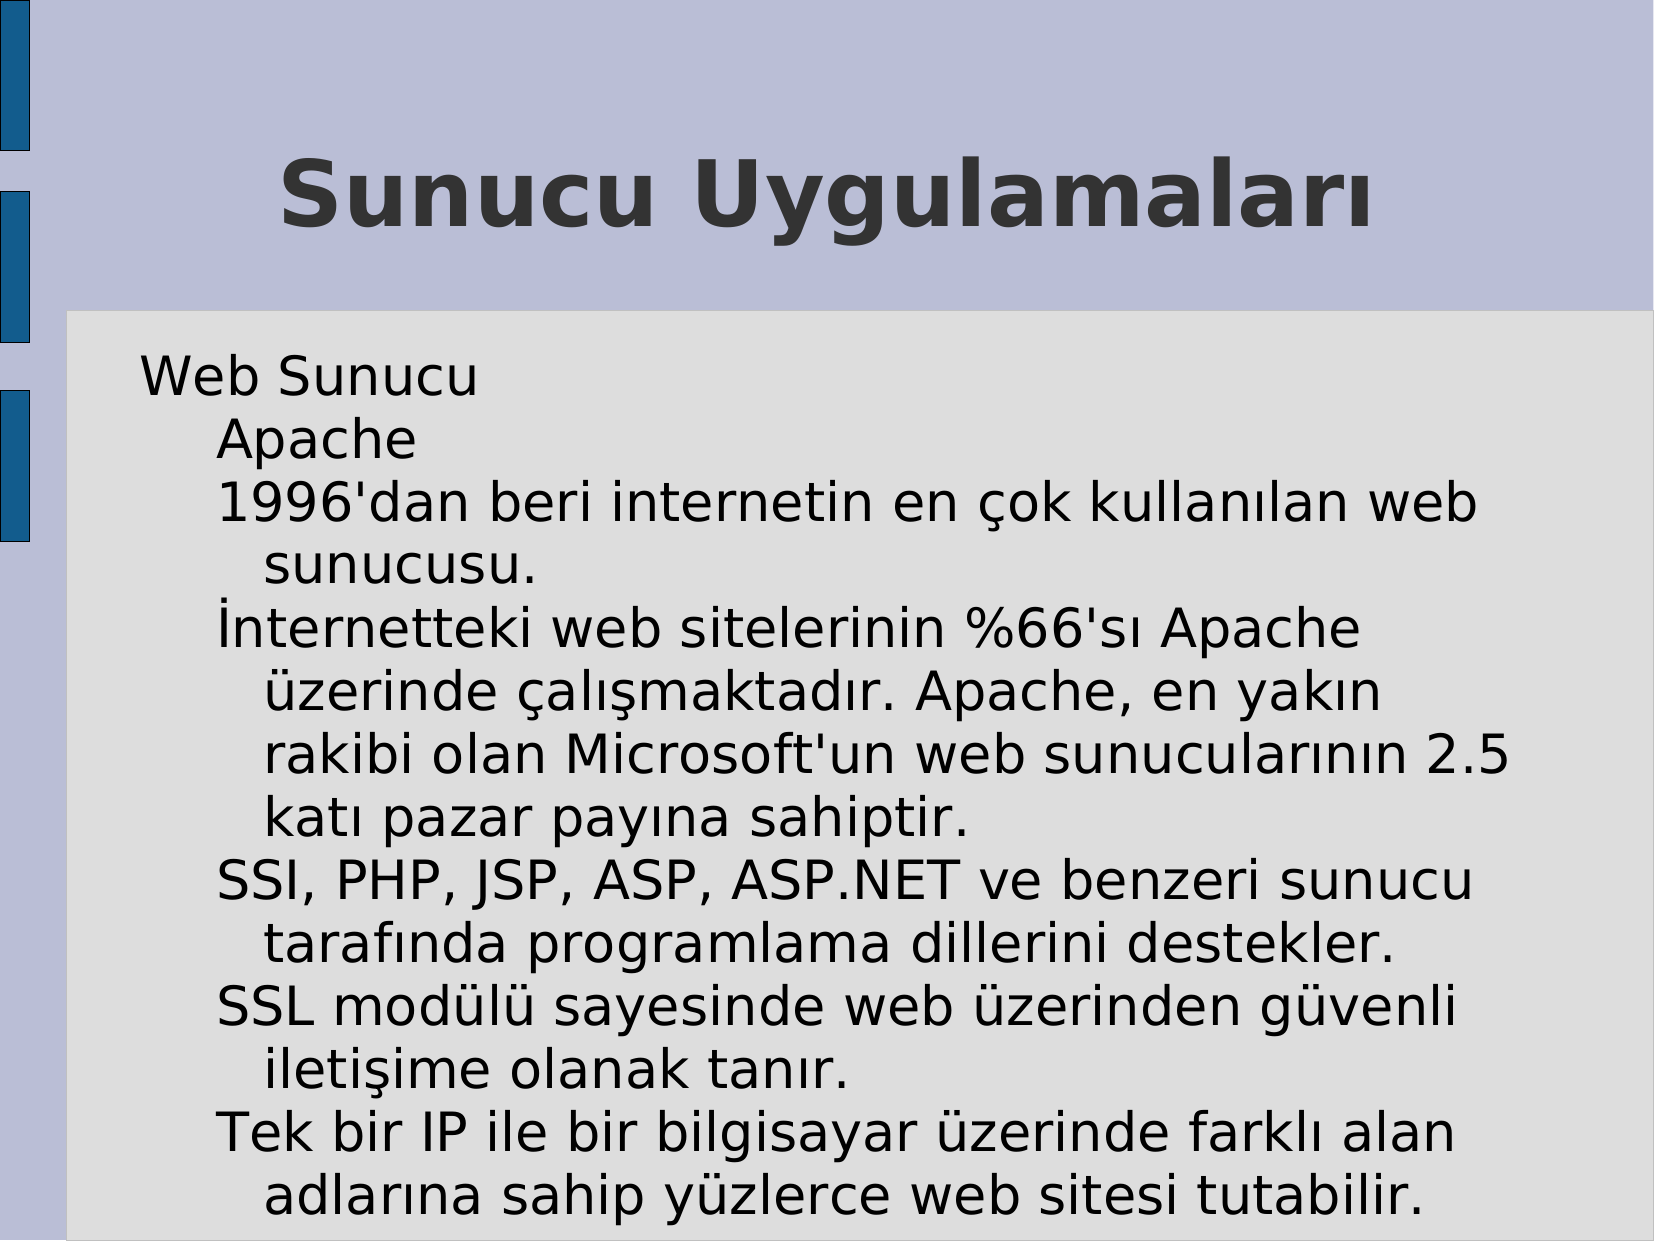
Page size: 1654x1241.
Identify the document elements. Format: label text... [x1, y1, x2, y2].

list Web Sunucu Apache 1996'dan beri internetin en çok kullanılan web sunucusu. İnternetteki web sitelerinin %66'sı Apache üzerinde çalışmaktadır. Apache, en yakın rakibi olan Microsoft'un web sunucularının 2.5 katı pazar payına sahiptir. SSI, PHP, JSP, ASP, ASP.NET ve benzeri sunucu tarafında programlama dillerini destekler. SSL modülü sayesinde web üzerinden güvenli iletişime olanak tanır. Tek bir IP ile bir bilgisayar üzerinde farklı alan adlarına sahip yüzlerce web sitesi tutabilir. [121, 344, 1534, 1227]
title Sunucu Uygulamaları [121, 91, 1534, 299]
